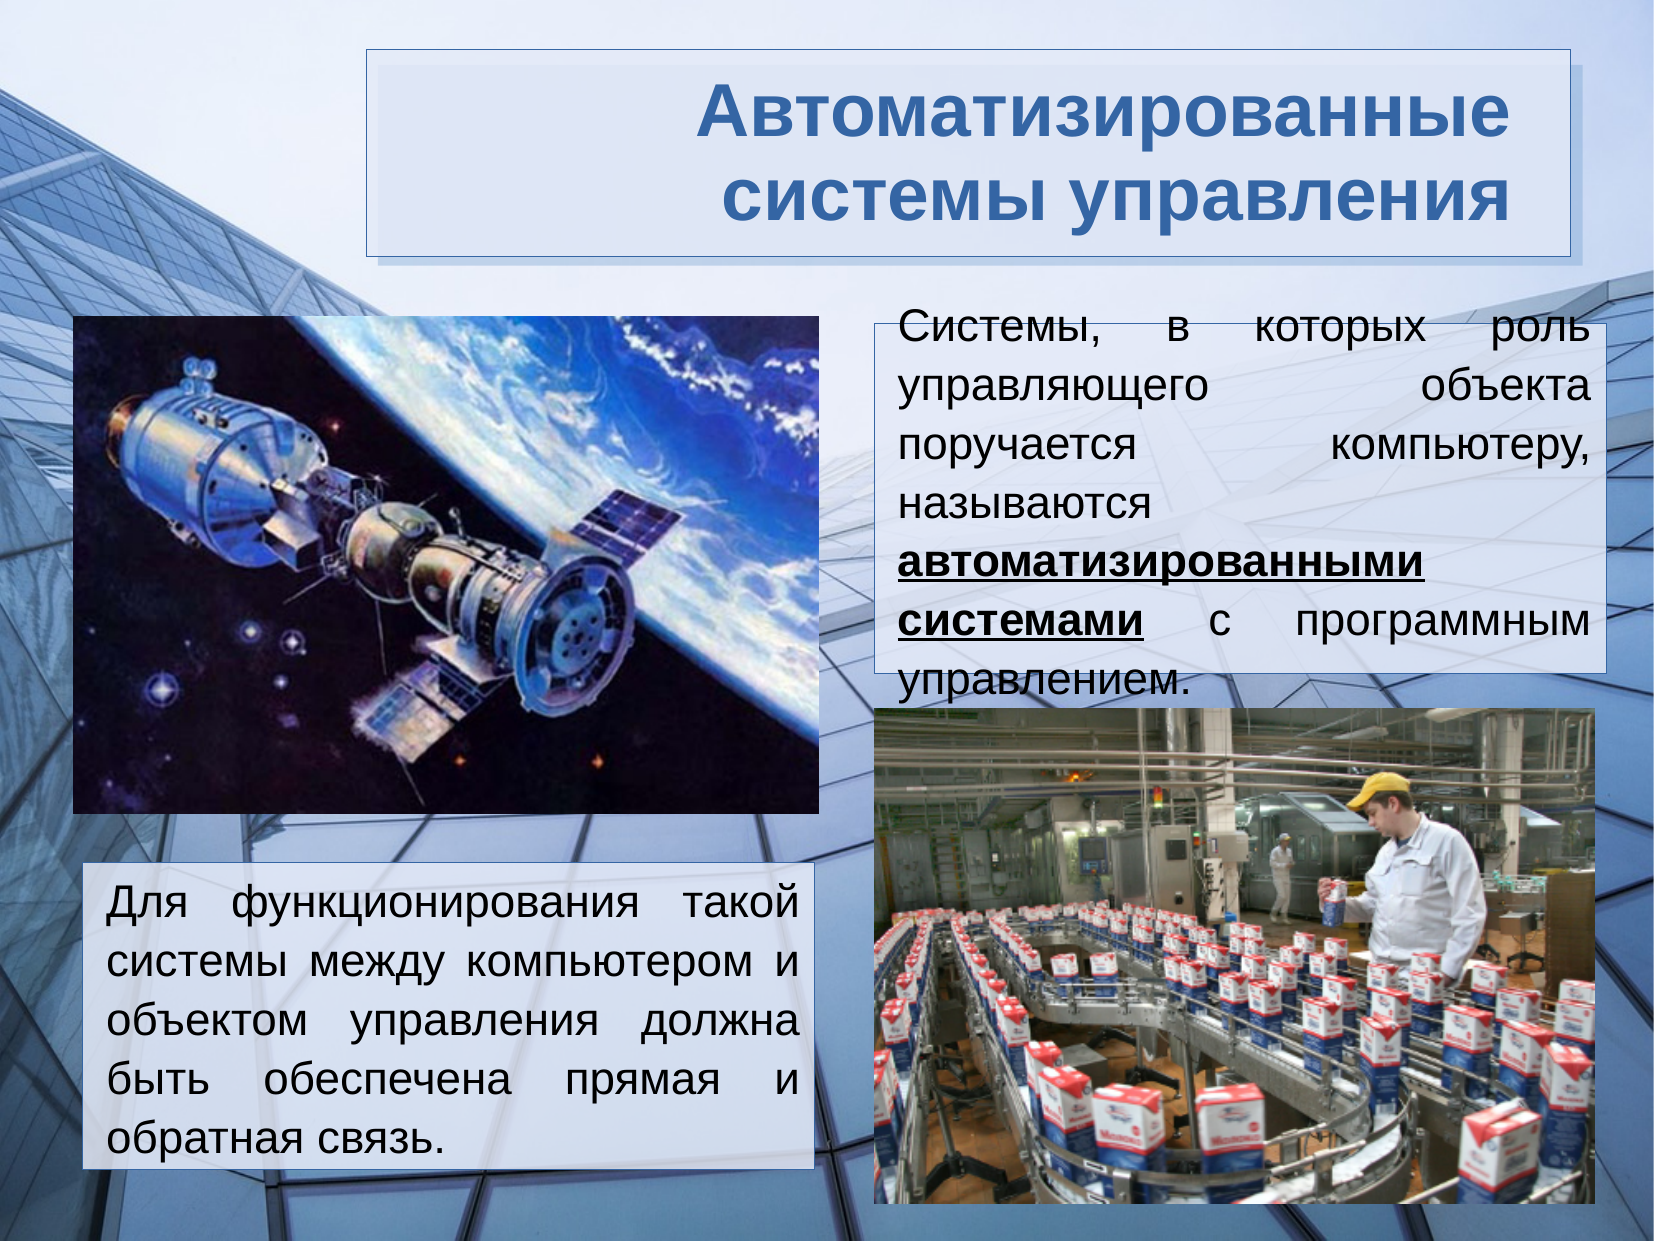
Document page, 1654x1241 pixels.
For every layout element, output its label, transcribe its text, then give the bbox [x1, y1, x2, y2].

text_box [377, 64, 1583, 266]
picture [0, 0, 1654, 1241]
text_box Системы, в которых роль управляющего объекта поручается компьютеру, называются автоматизированными системами с программным управлением. [874, 323, 1607, 674]
text_box Для функционирования такой системы между компьютером и объектом управления должна быть обеспечена прямая и обратная связь. [82, 862, 815, 1170]
title Автоматизированные системы управления [366, 49, 1571, 257]
